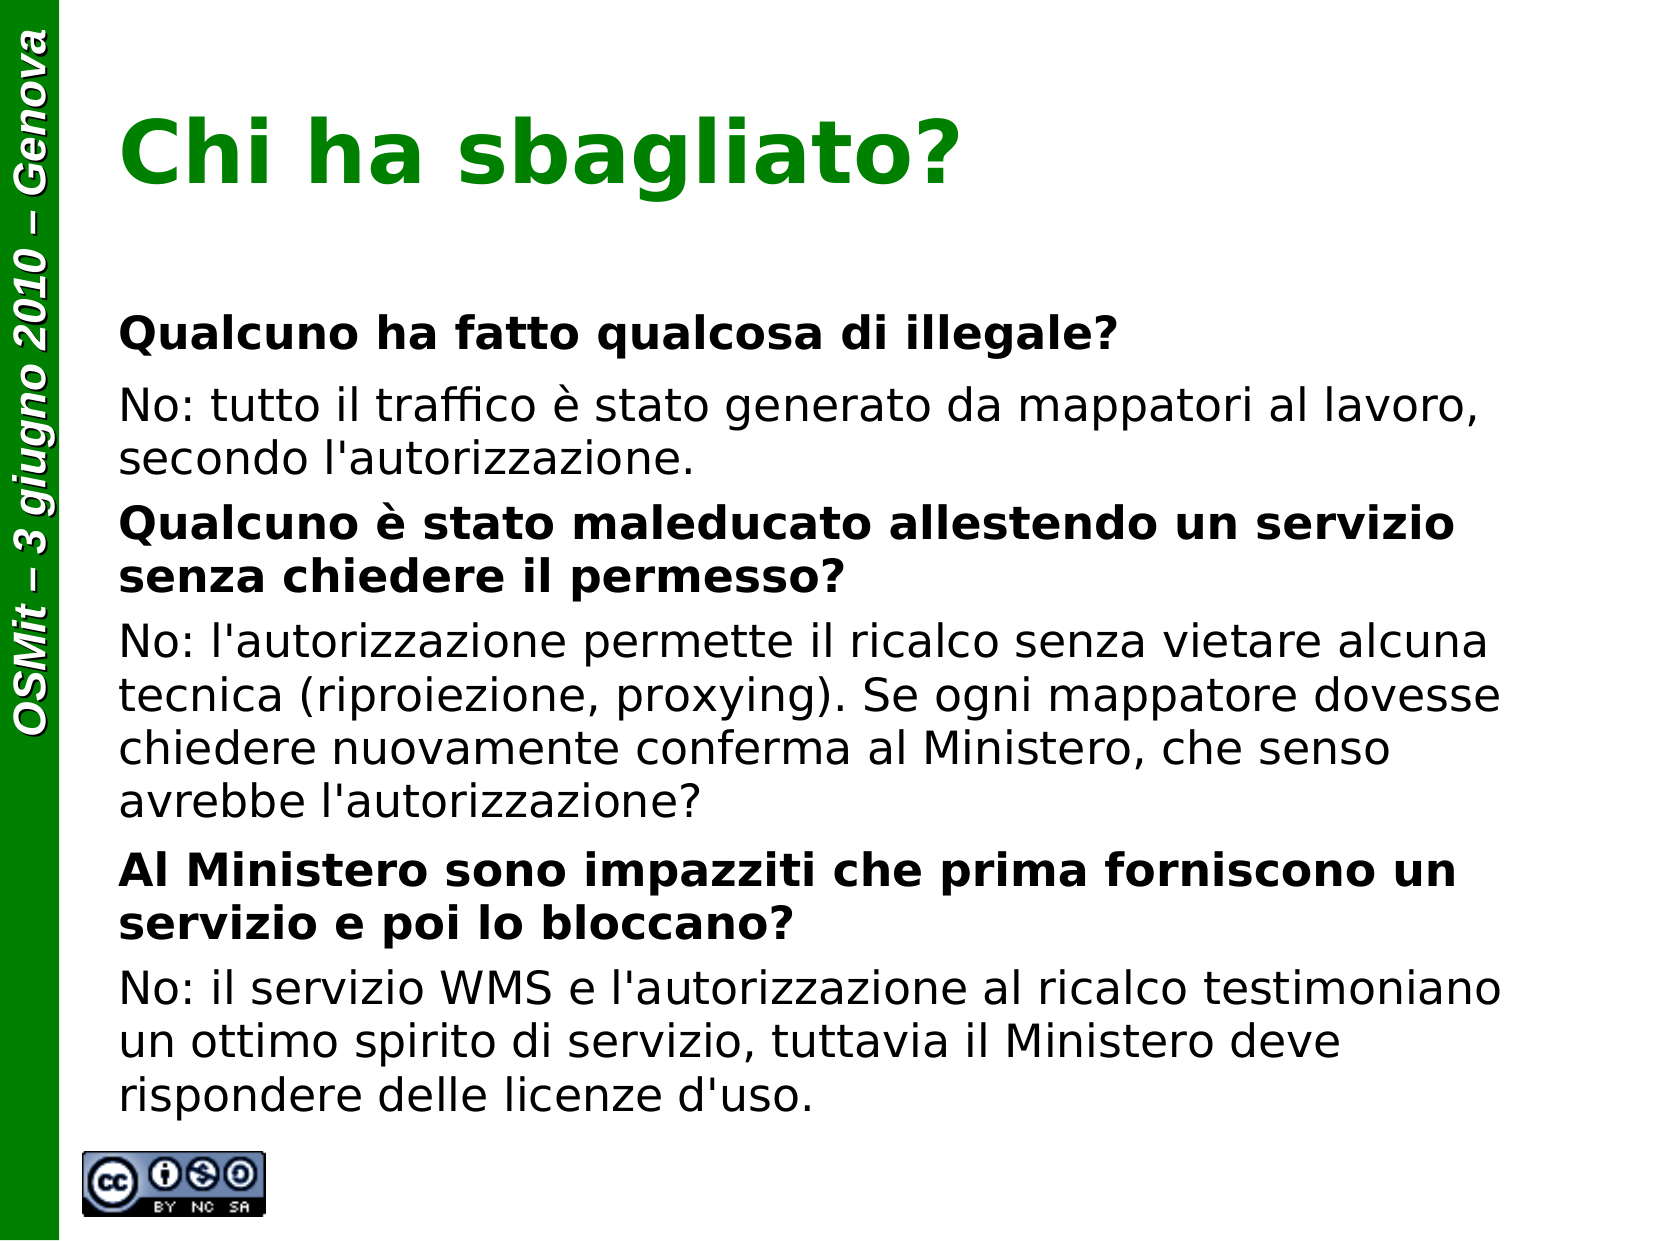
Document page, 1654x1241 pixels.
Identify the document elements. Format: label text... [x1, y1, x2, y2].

list Qualcuno è stato maleducato allestendo un servizio senza chiedere il permesso? [118, 497, 1565, 615]
list No: il servizio WMS e l'autorizzazione al ricalco testimoniano un ottimo spirito di servizio, tuttavia il Ministero deve rispondere delle licenze d'uso. [118, 962, 1565, 1123]
title Chi ha sbagliato? [118, 56, 1565, 249]
list No: tutto il traffico è stato generato da mappatori al lavoro, secondo l'autorizzazione. [118, 378, 1565, 497]
list No: l'autorizzazione permette il ricalco senza vietare alcuna tecnica (riproiezione, proxying). Se ogni mappatore dovesse chiedere nuovamente conferma al Ministero, che senso avrebbe l'autorizzazione? [118, 615, 1565, 836]
list Qualcuno ha fatto qualcosa di illegale? [118, 306, 1565, 378]
list Al Ministero sono impazziti che prima forniscono un servizio e poi lo bloccano? [118, 844, 1565, 962]
picture [82, 1151, 266, 1217]
